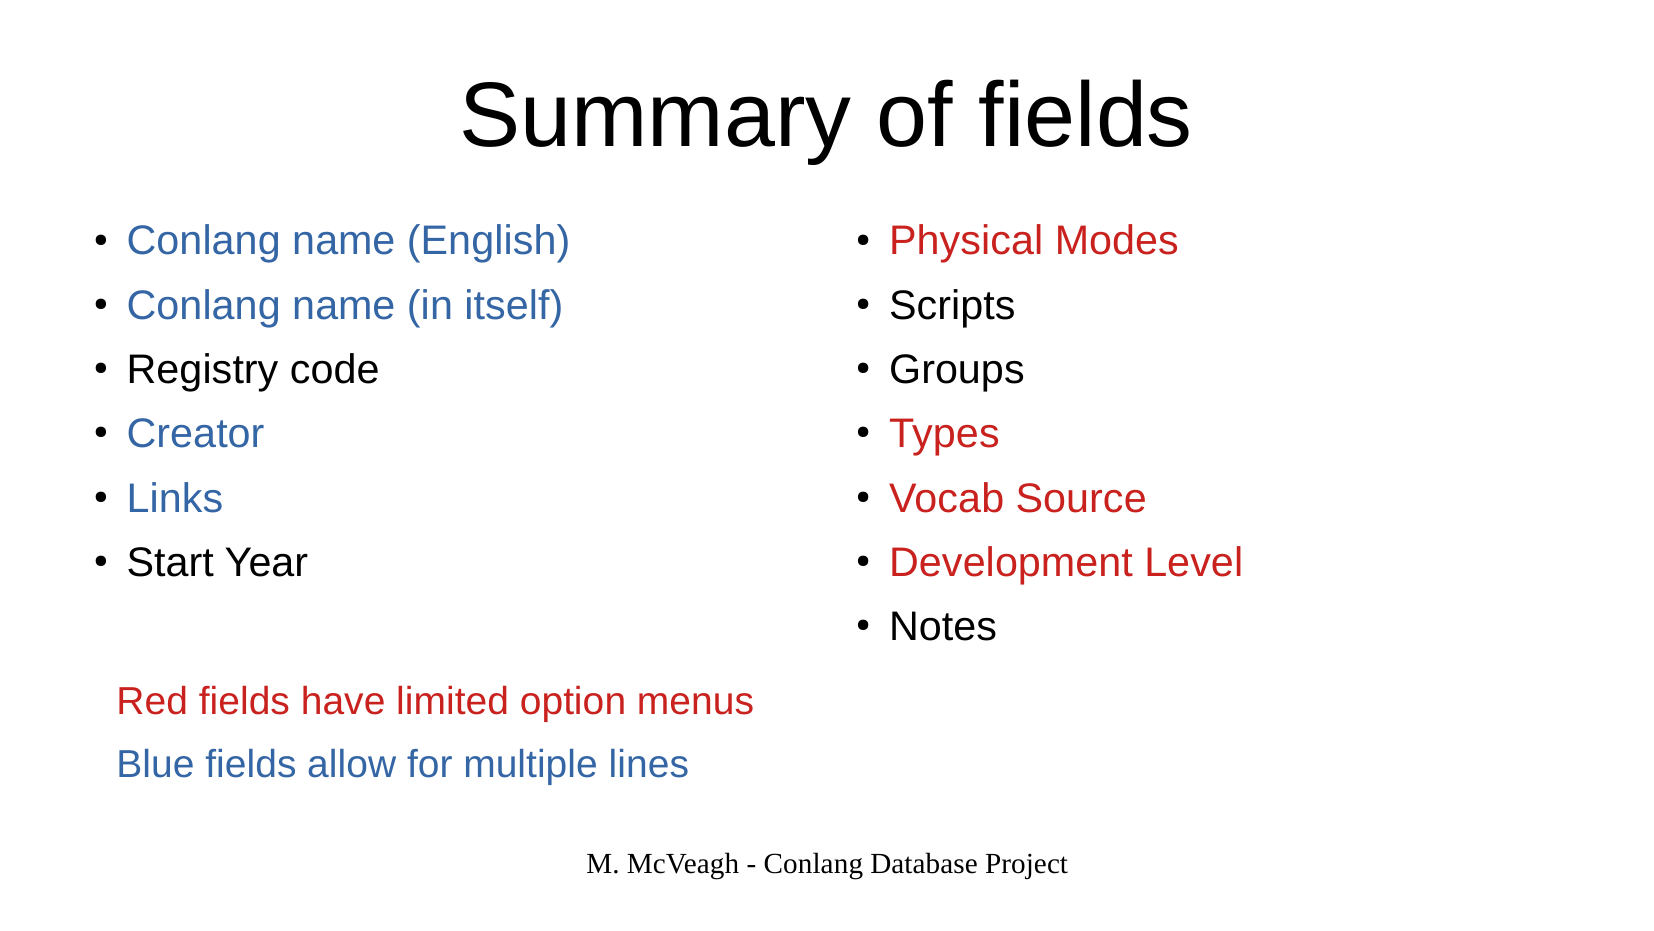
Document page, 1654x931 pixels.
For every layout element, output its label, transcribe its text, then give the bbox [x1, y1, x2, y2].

list Red fields have limited option menus Blue fields allow for multiple lines [76, 679, 1565, 787]
title Summary of fields [82, 37, 1571, 193]
list Conlang name (English) Conlang name (in itself) Registry code Creator Links Start Year [82, 217, 809, 591]
list Physical Modes Scripts Groups Types Vocab Source Development Level Notes [845, 217, 1572, 650]
